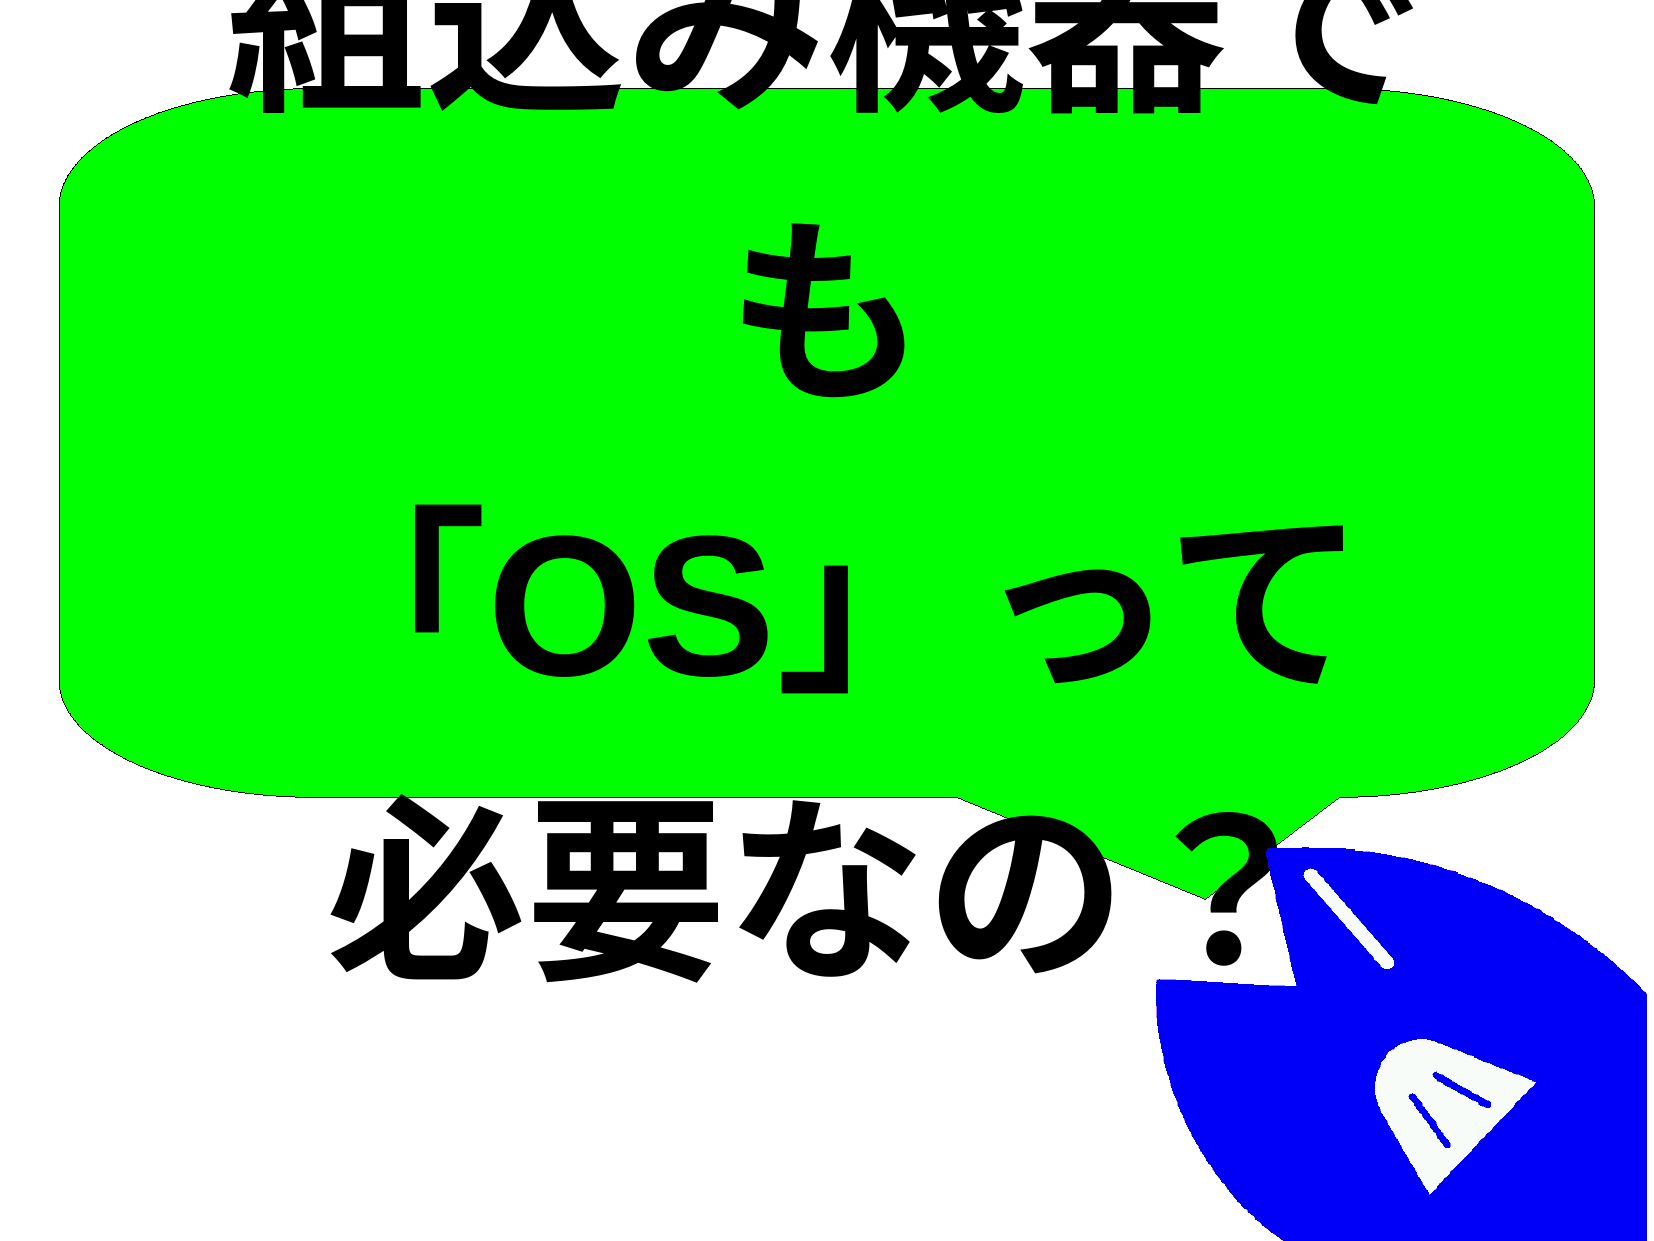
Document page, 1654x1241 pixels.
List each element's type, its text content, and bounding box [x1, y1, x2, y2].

picture [1122, 826, 1647, 1241]
text_box 組込み機器でも 「OS」って 必要なの？ [59, 88, 1595, 866]
